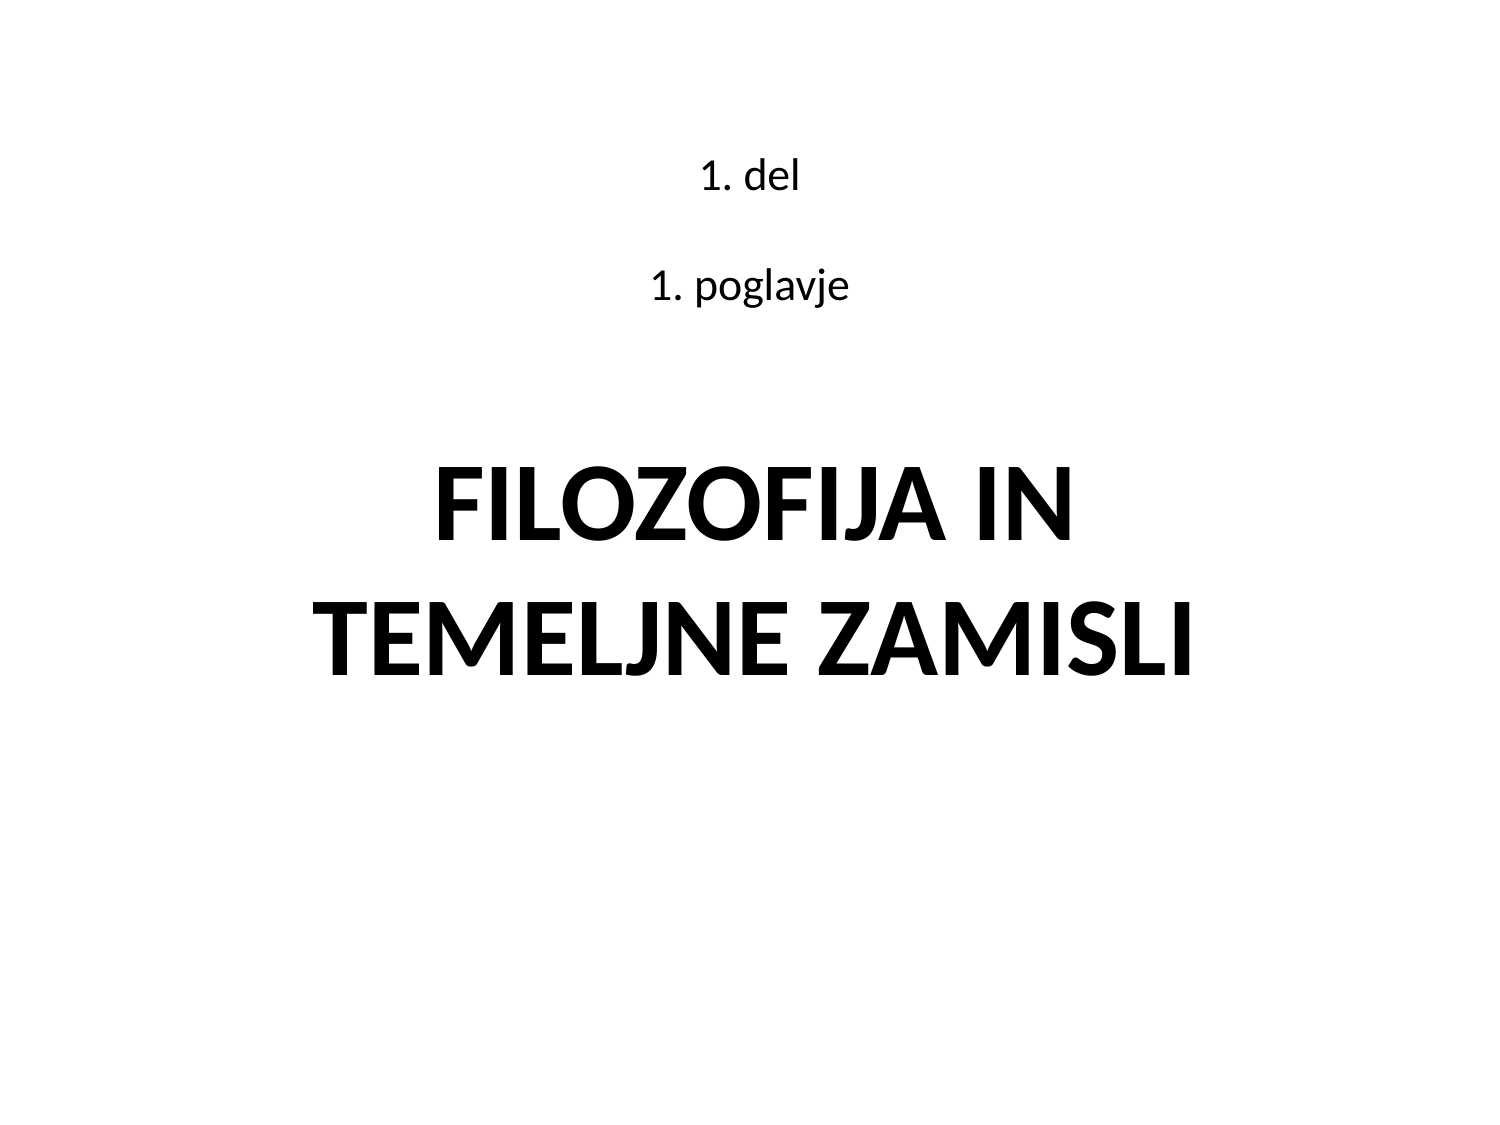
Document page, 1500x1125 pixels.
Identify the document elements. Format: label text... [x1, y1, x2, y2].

title 1. del 1. poglavje [112, 137, 1388, 379]
subtitle FILOZOFIJA IN TEMELJNE ZAMISLI [230, 420, 1281, 709]
